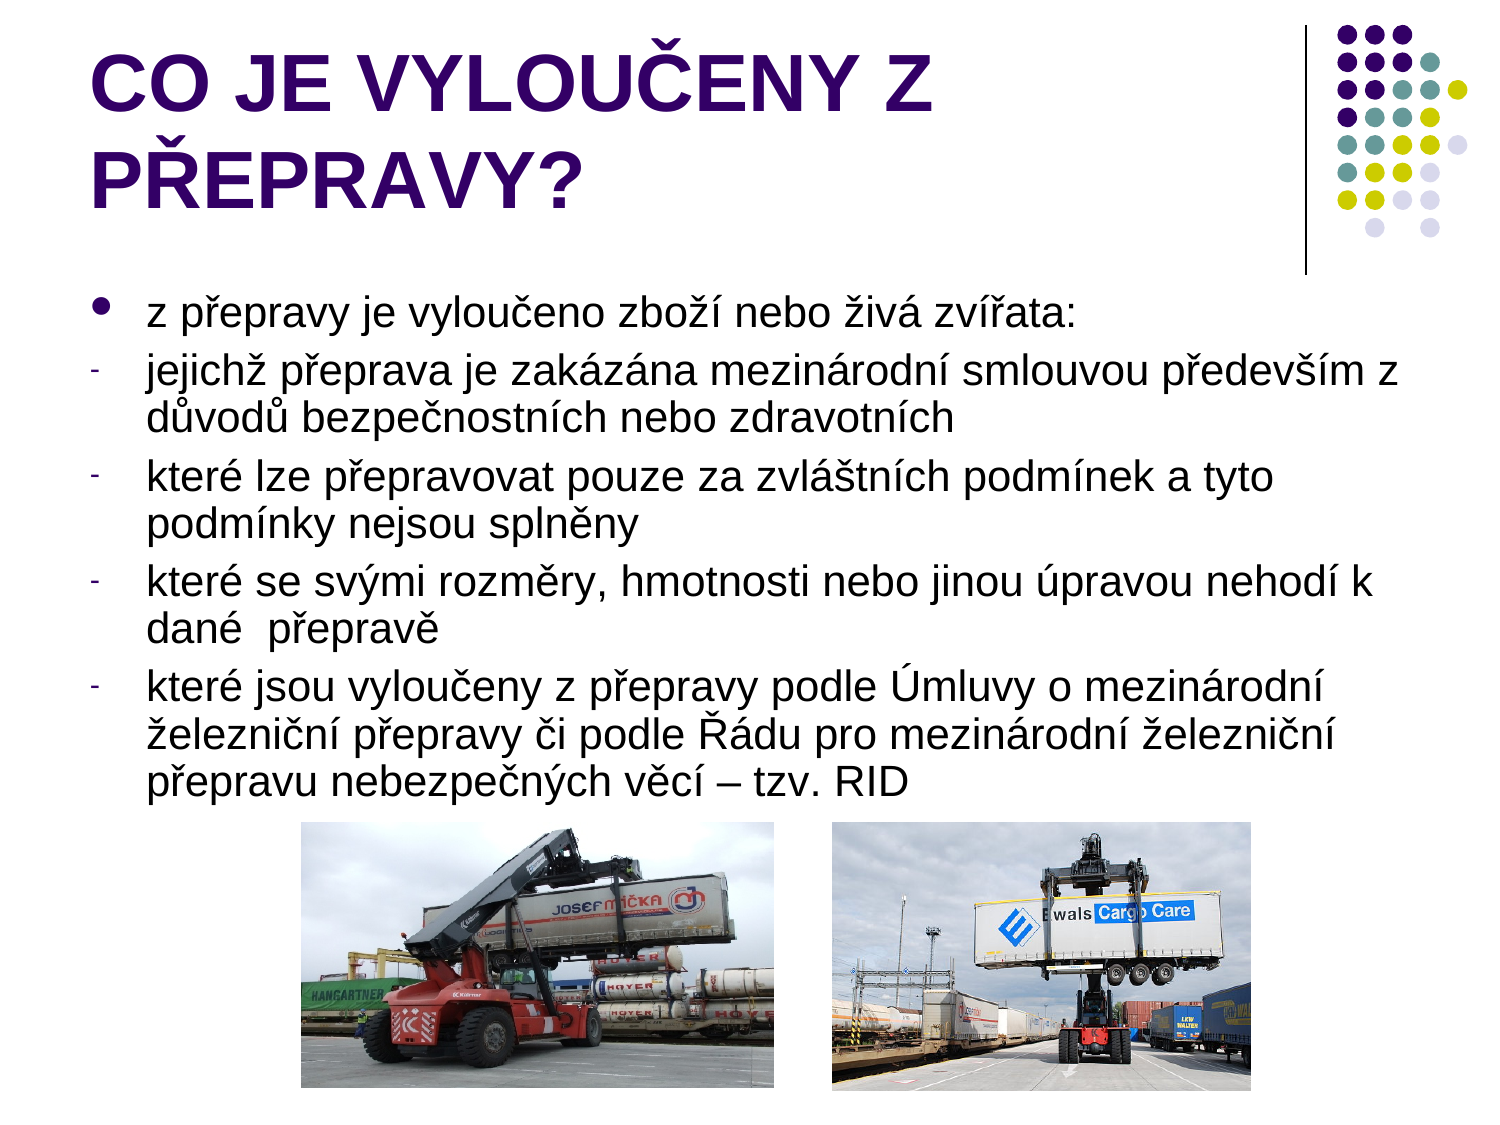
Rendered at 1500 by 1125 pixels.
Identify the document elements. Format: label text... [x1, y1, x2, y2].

picture [301, 822, 774, 1088]
title CO JE VYLOUČENY Z PŘEPRAVY? [74, 20, 1313, 233]
picture [832, 822, 1251, 1091]
list z přepravy je vyloučeno zboží nebo živá zvířata: jejichž přeprava je zakázána mezinárodní smlouvou především z důvodů bezpečnostních nebo zdravotních které lze přepravovat pouze za zvláštních podmínek a tyto podmínky nejsou splněny které se svými rozměry, hmotnosti nebo jinou úpravou nehodí k dané přepravě které jsou vyloučeny z přepravy podle Úmluvy o mezinárodní železniční přepravy či podle Řádu pro mezinárodní železniční přepravu nebezpečných věcí – tzv. RID [75, 282, 1426, 1125]
